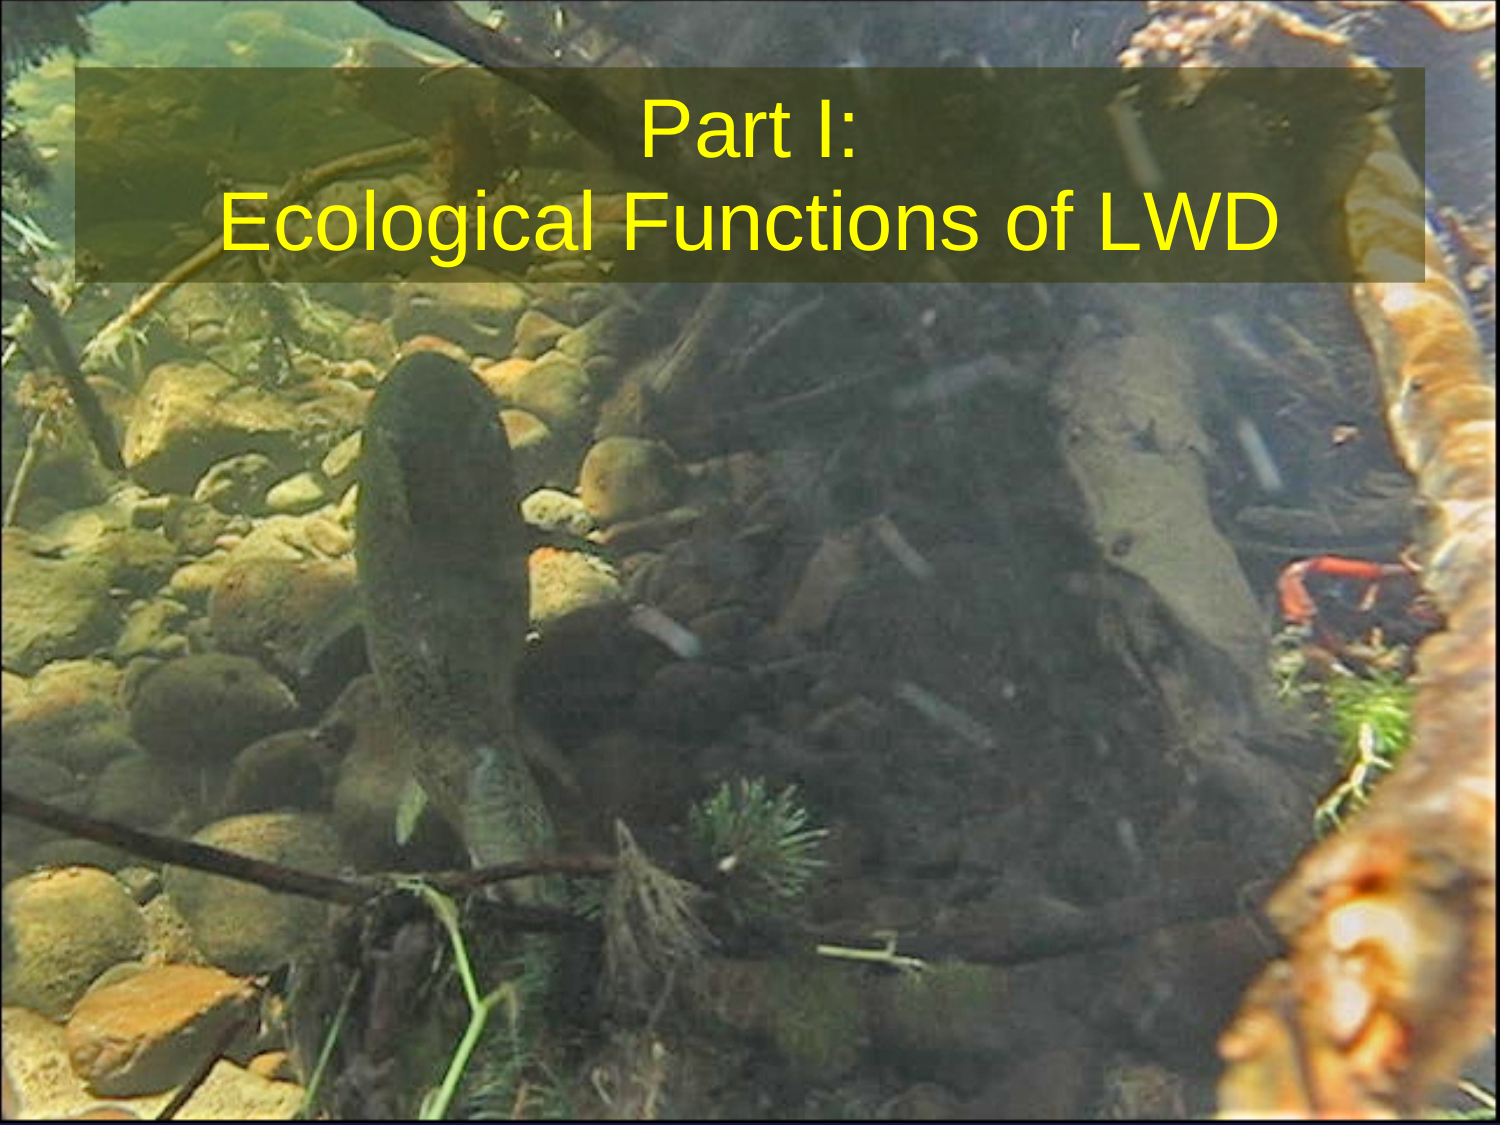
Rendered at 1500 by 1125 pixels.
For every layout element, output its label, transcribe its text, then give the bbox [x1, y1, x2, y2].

picture [0, 0, 1500, 1123]
title Part I: Ecological Functions of LWD [75, 67, 1426, 283]
